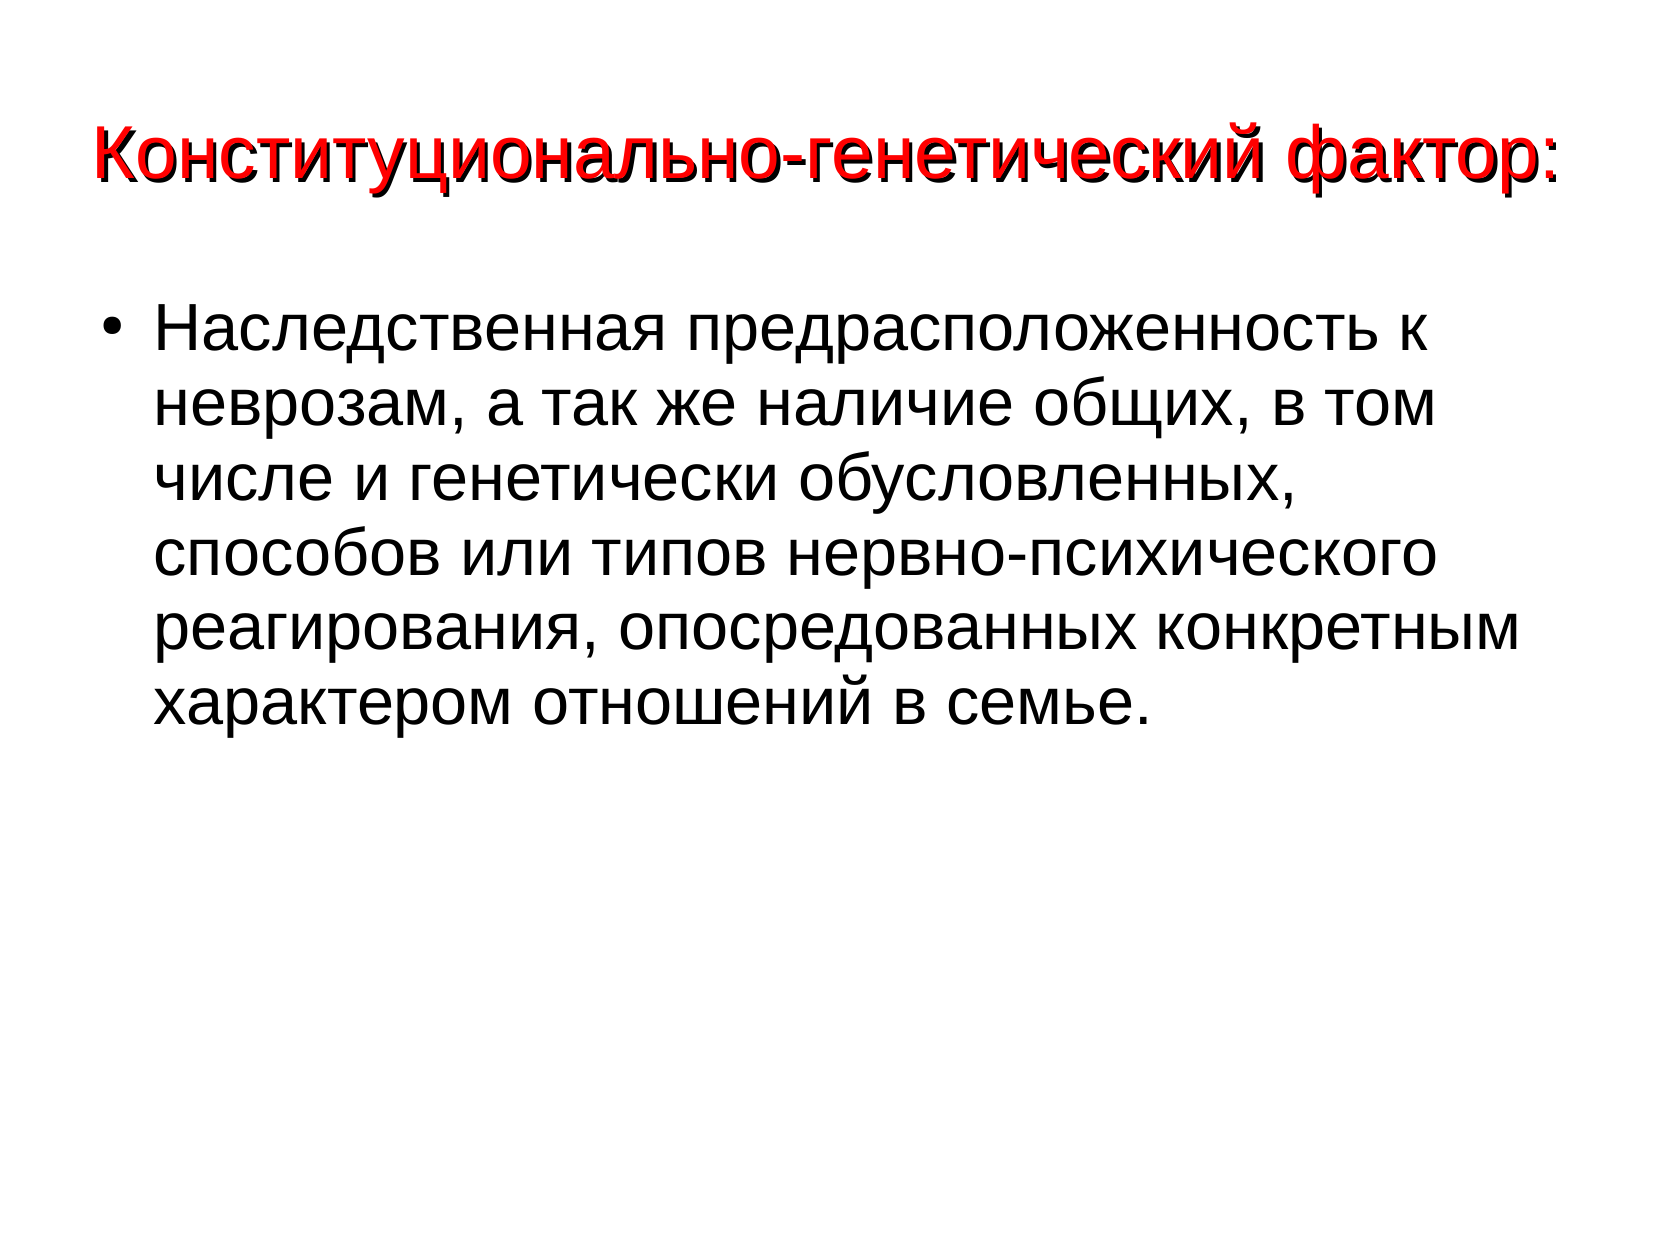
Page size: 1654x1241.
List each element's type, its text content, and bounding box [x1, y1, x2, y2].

title Конституционально-генетический фактор: [82, 49, 1571, 257]
list Наследственная предрасположенность к неврозам, а так же наличие общих, в том числе и генетически обусловленных, способов или типов нервно-психического реагирования, опосредованных конкретным характером отношений в семье. [82, 290, 1571, 1010]
